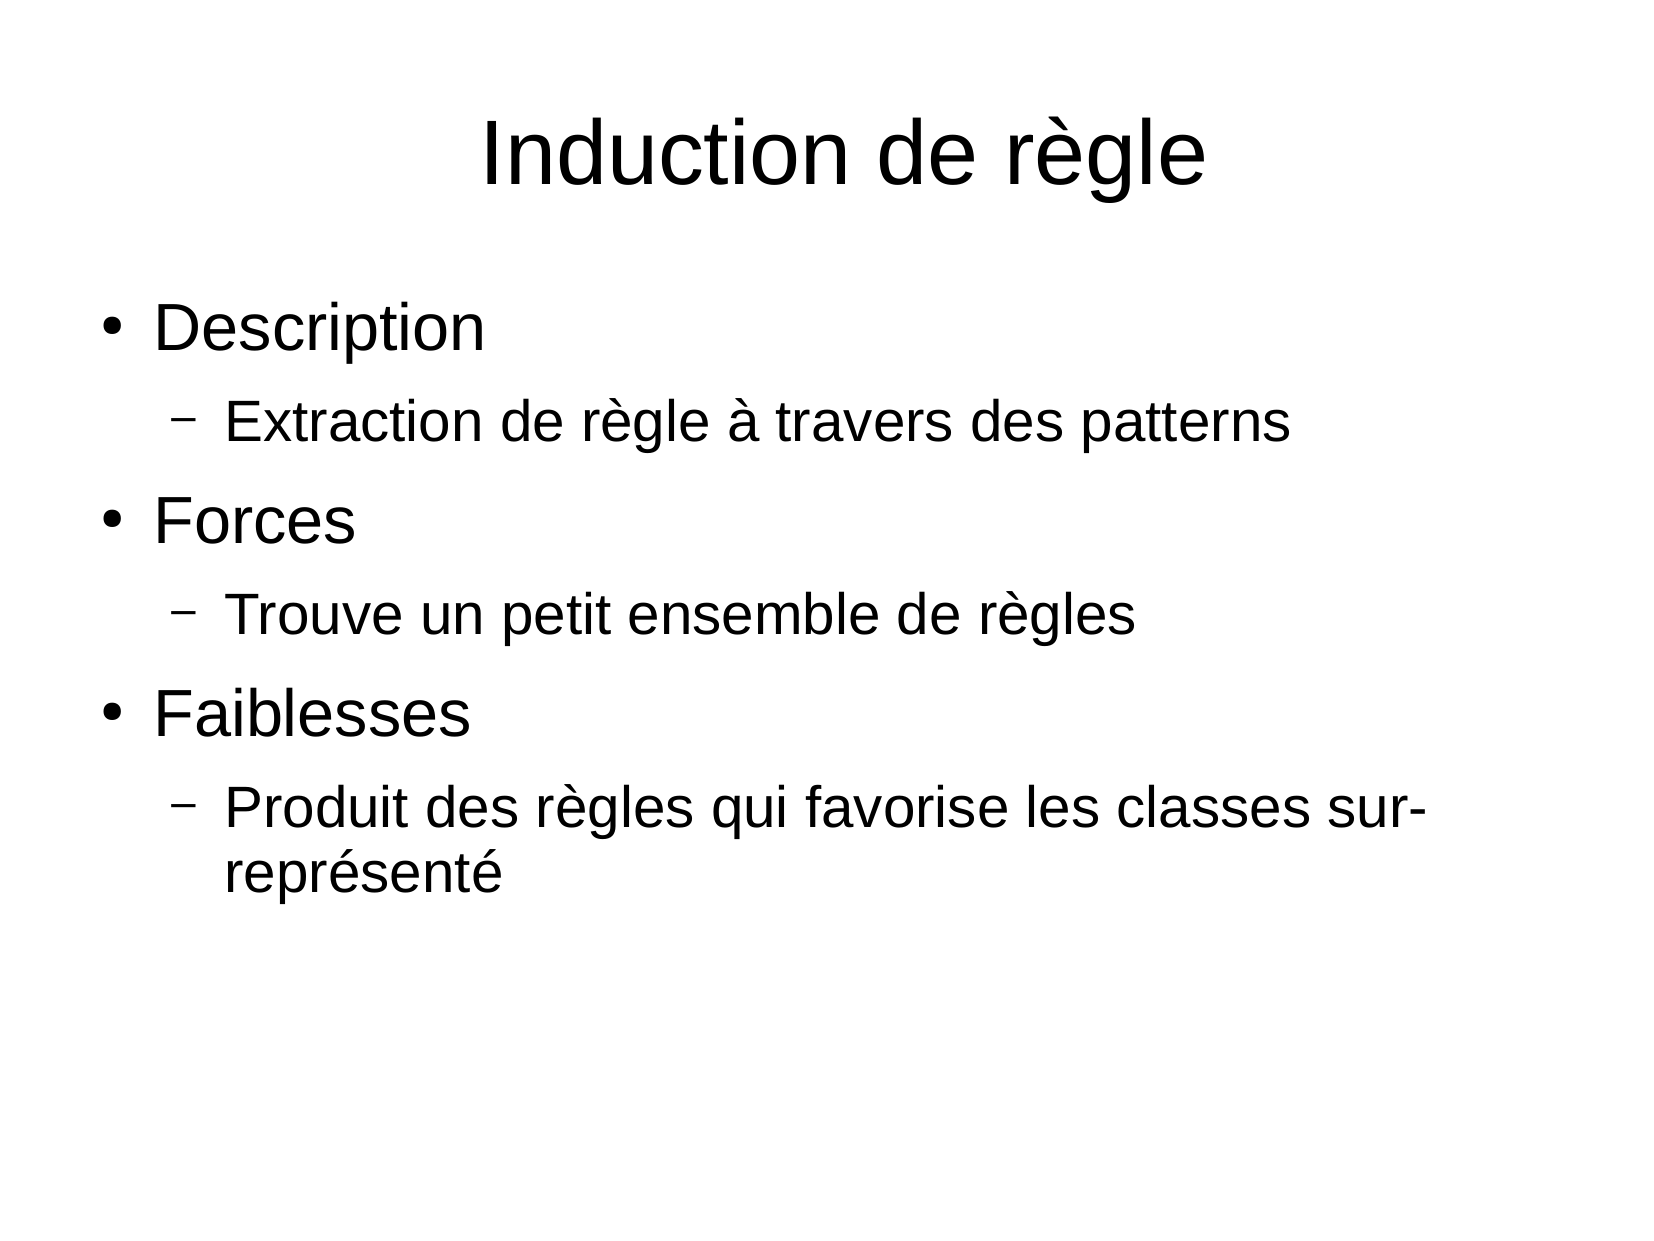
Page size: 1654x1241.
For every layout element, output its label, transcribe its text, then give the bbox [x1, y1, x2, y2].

title Induction de règle [82, 49, 1571, 257]
list Description Extraction de règle à travers des patterns Forces Trouve un petit ensemble de règles Faiblesses Produit des règles qui favorise les classes sur-représenté [82, 290, 1571, 1010]
